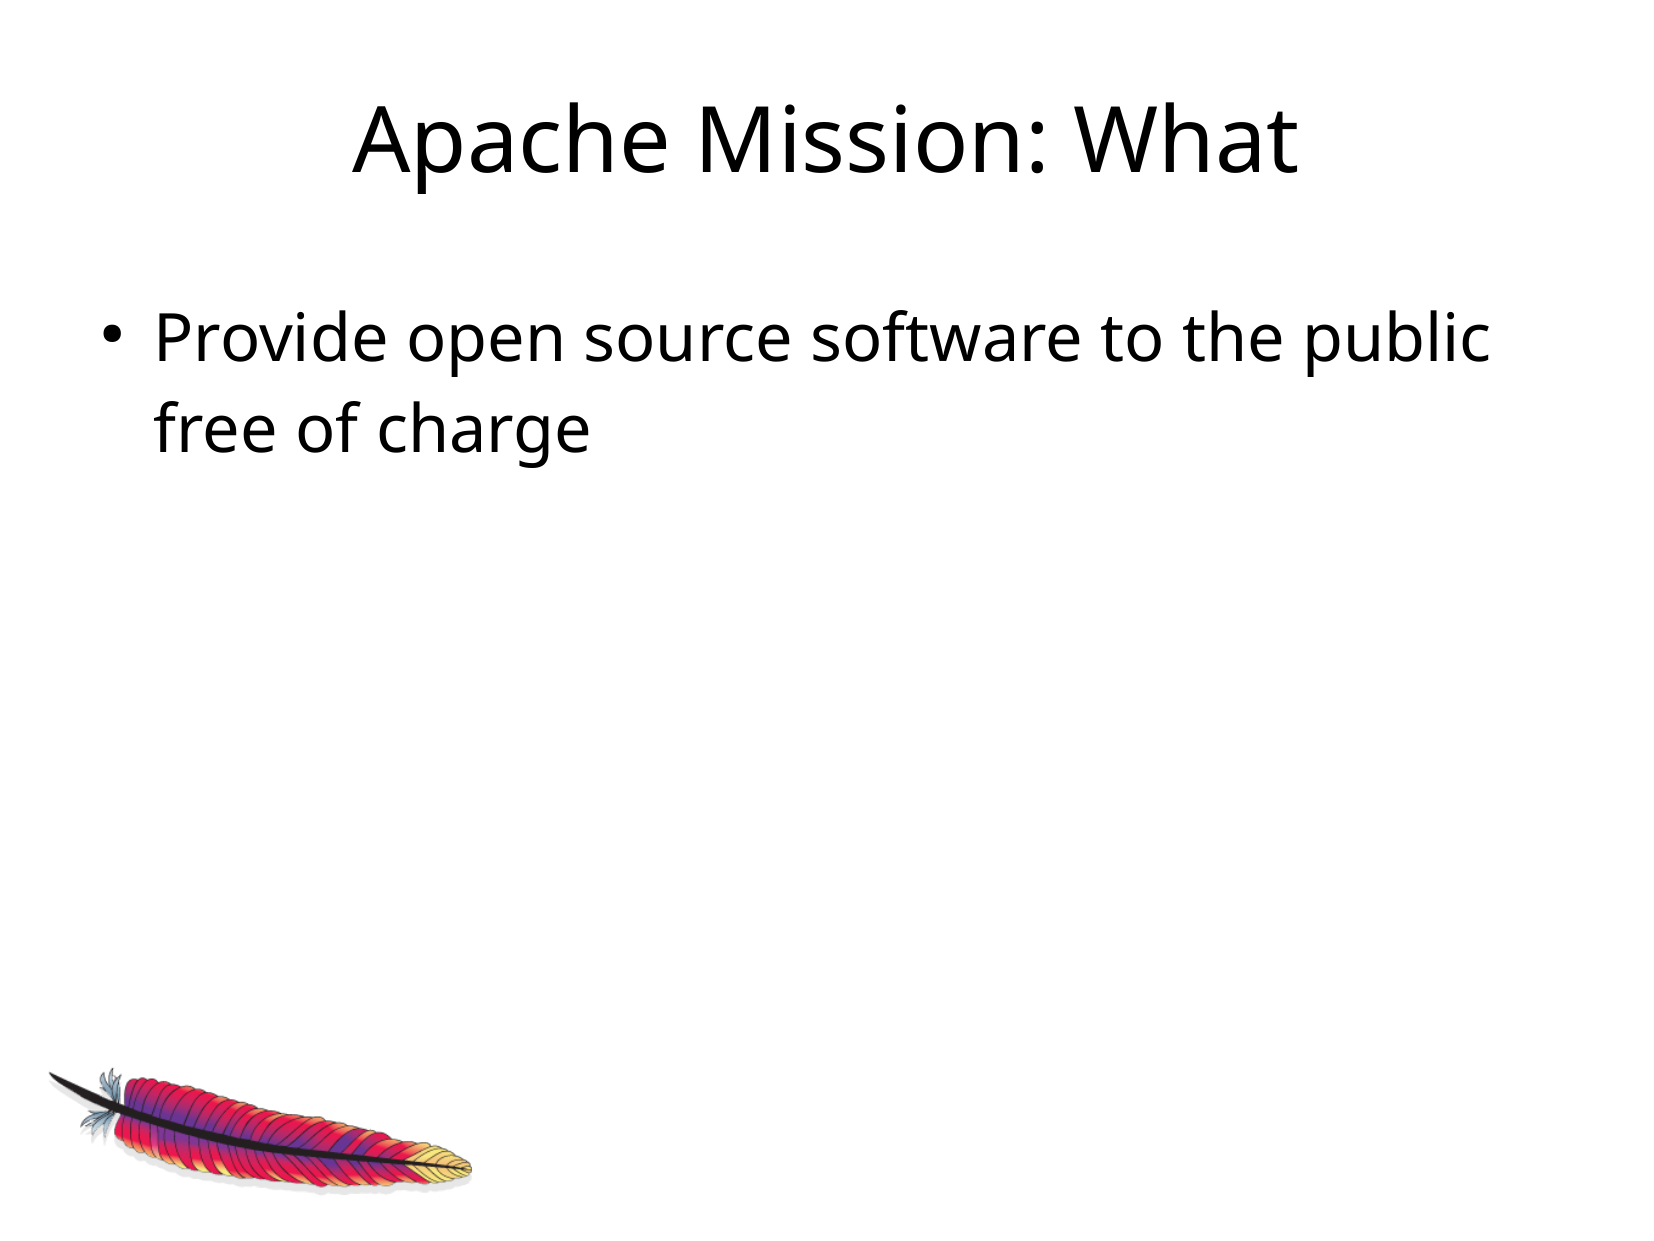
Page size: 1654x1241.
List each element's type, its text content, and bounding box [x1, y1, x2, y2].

title Apache Mission: What [82, 49, 1571, 226]
list Provide open source software to the public free of charge [82, 290, 1571, 1109]
picture [45, 1064, 477, 1200]
